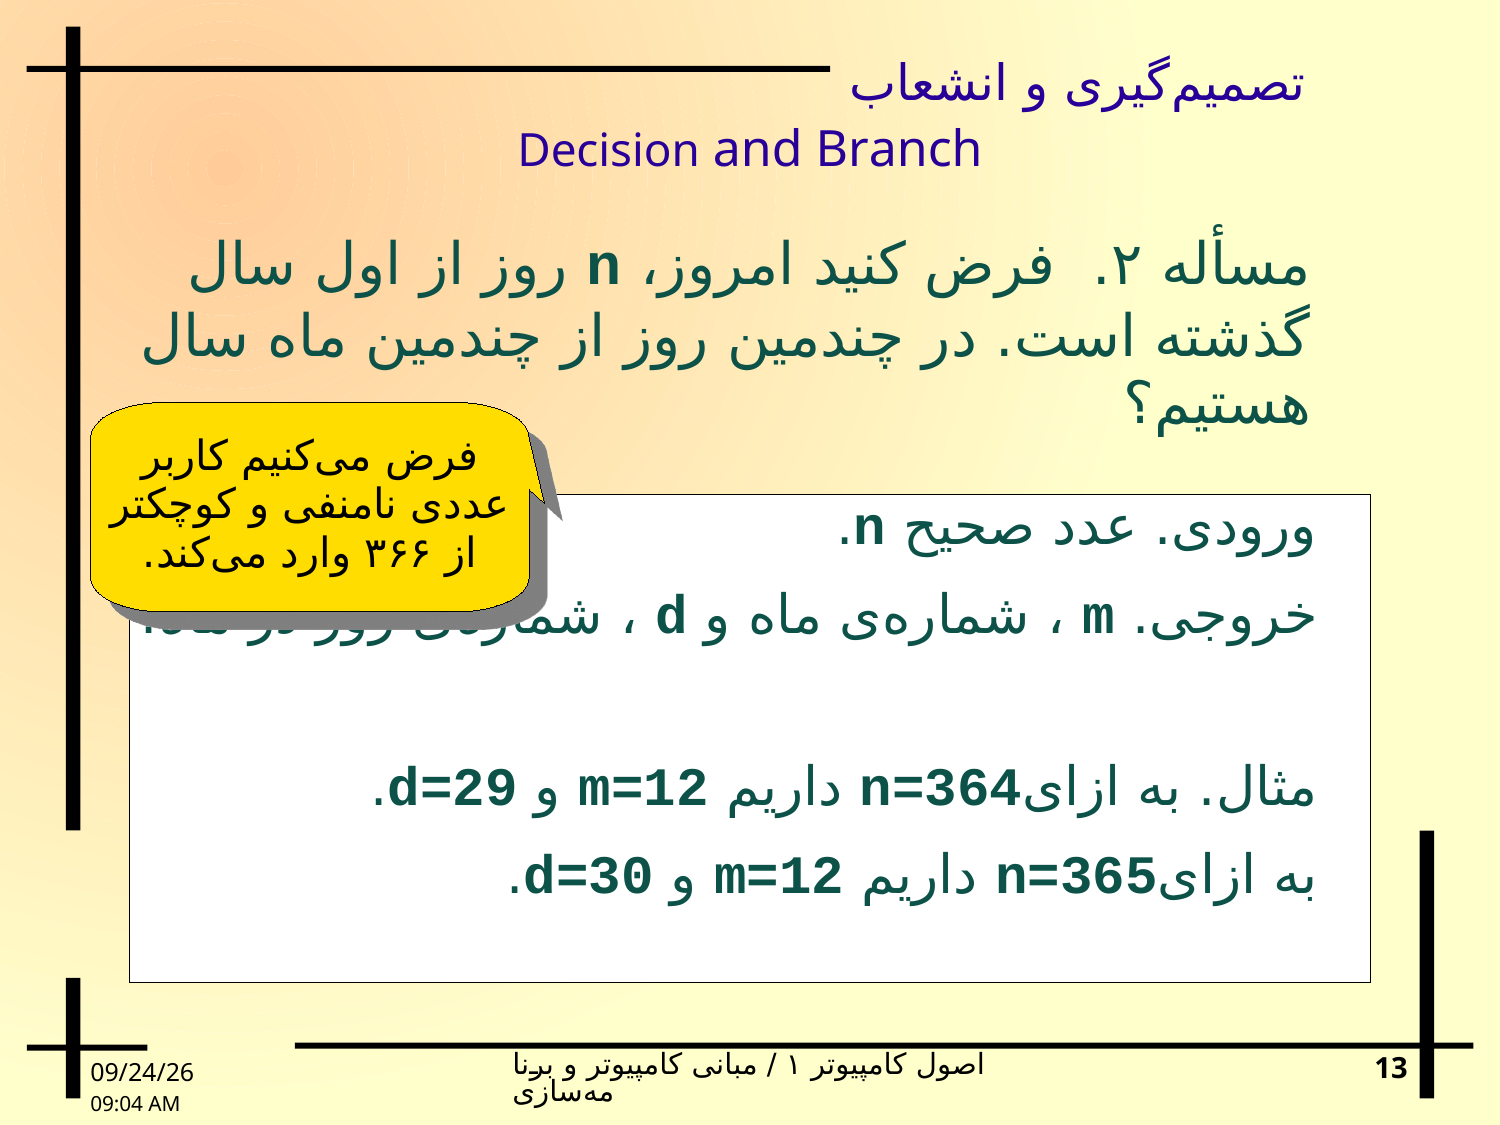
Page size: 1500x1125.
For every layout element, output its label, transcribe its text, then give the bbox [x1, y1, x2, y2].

title تصمیم‌گیری و انشعاب Decision and Branch [109, 57, 1391, 178]
list مسأله ۲. فرض کنید امروز، n روز از اول سال گذشته است. در چندمین روز از چندمین ماه سال هستیم؟ [136, 230, 1364, 413]
text_box فرض می‌کنیم کاربر عددی نامنفی و کوچکتر از ۳۶۶ وارد می‌کند. [90, 402, 545, 612]
list ورودی. عدد صحیح n. خروجی. m ، شماره‌ی ماه و d ، شماره‌ی روز در ماه. مثال. به ازایn=364 داریم m=12 و d=29. به ازایn=365 داریم m=12 و d=30. [129, 494, 1371, 983]
